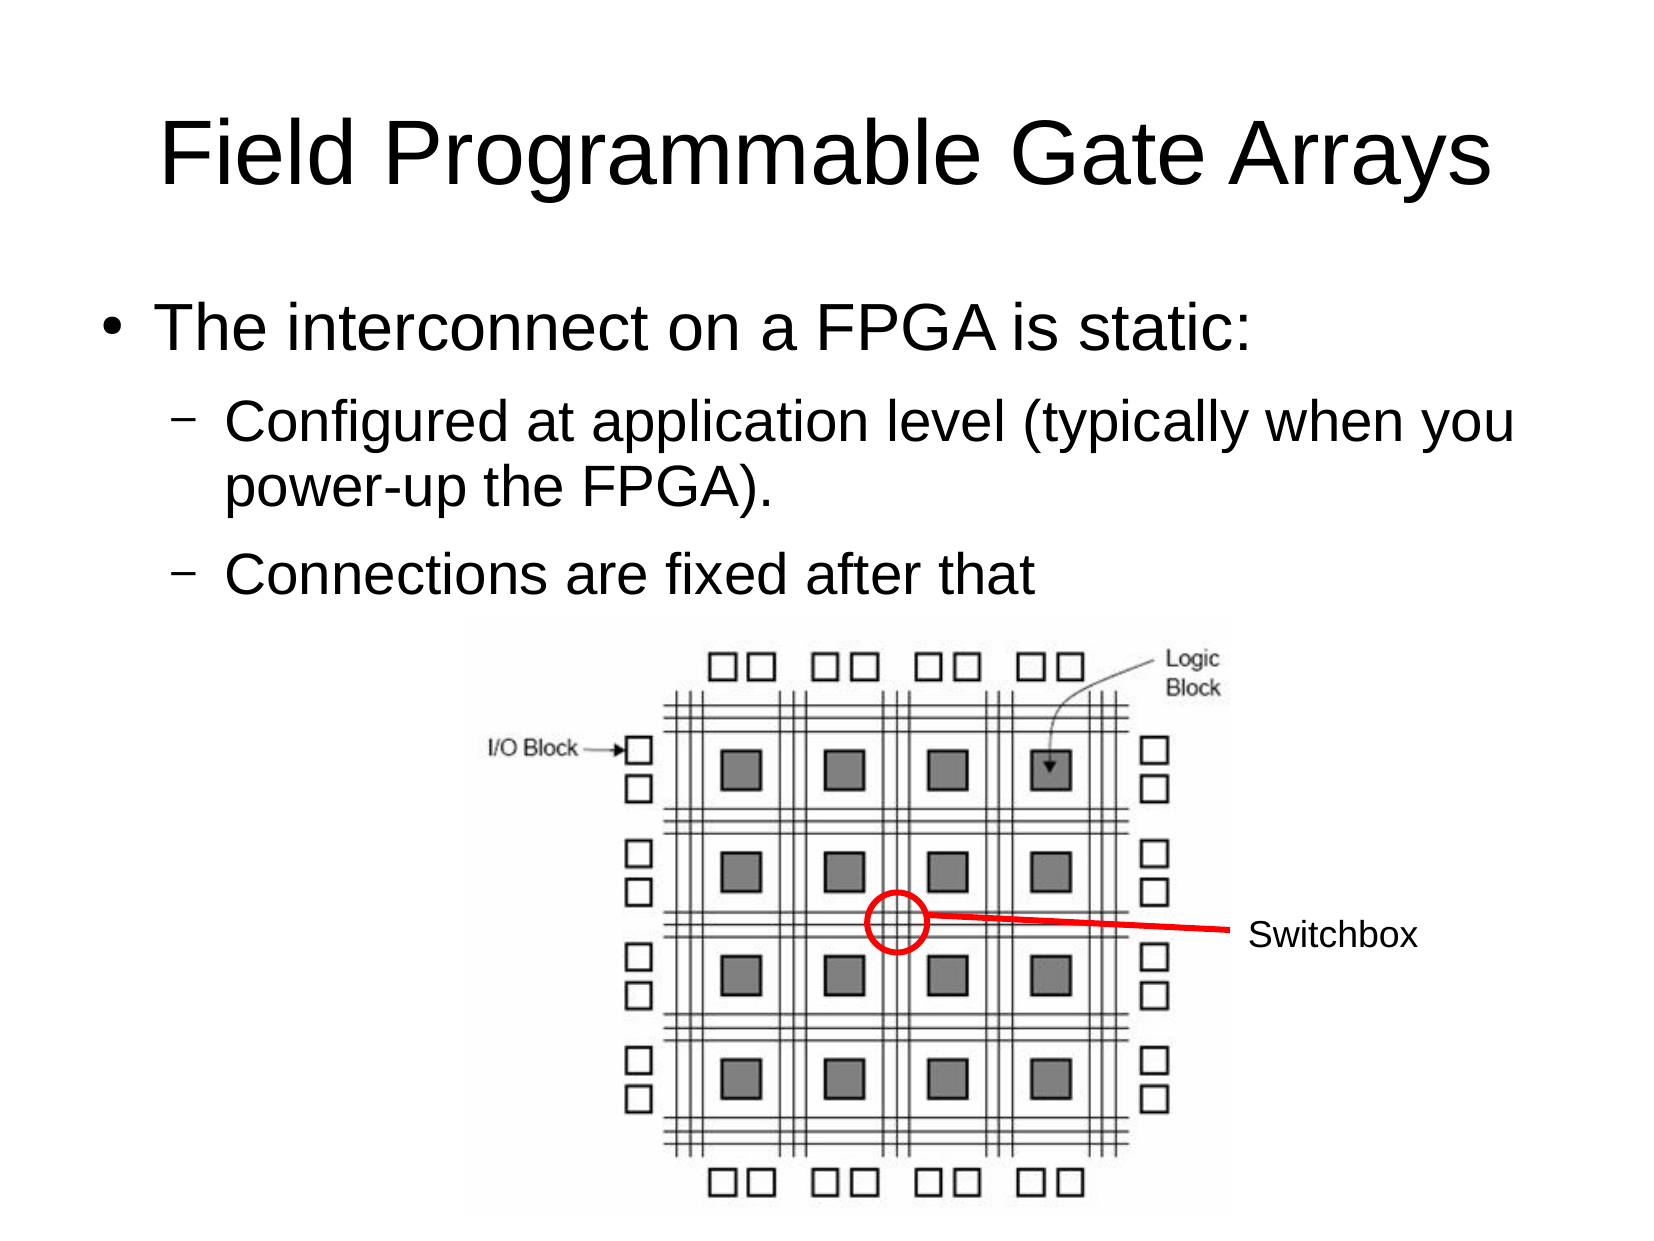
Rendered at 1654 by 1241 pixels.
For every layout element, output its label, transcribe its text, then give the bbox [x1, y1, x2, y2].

list The interconnect on a FPGA is static: Configured at application level (typically when you power-up the FPGA). Connections are fixed after that [82, 290, 1538, 1010]
picture [465, 614, 1231, 1216]
picture [871, 896, 924, 949]
text_box Switchbox [1233, 905, 1594, 963]
title Field Programmable Gate Arrays [82, 49, 1571, 257]
